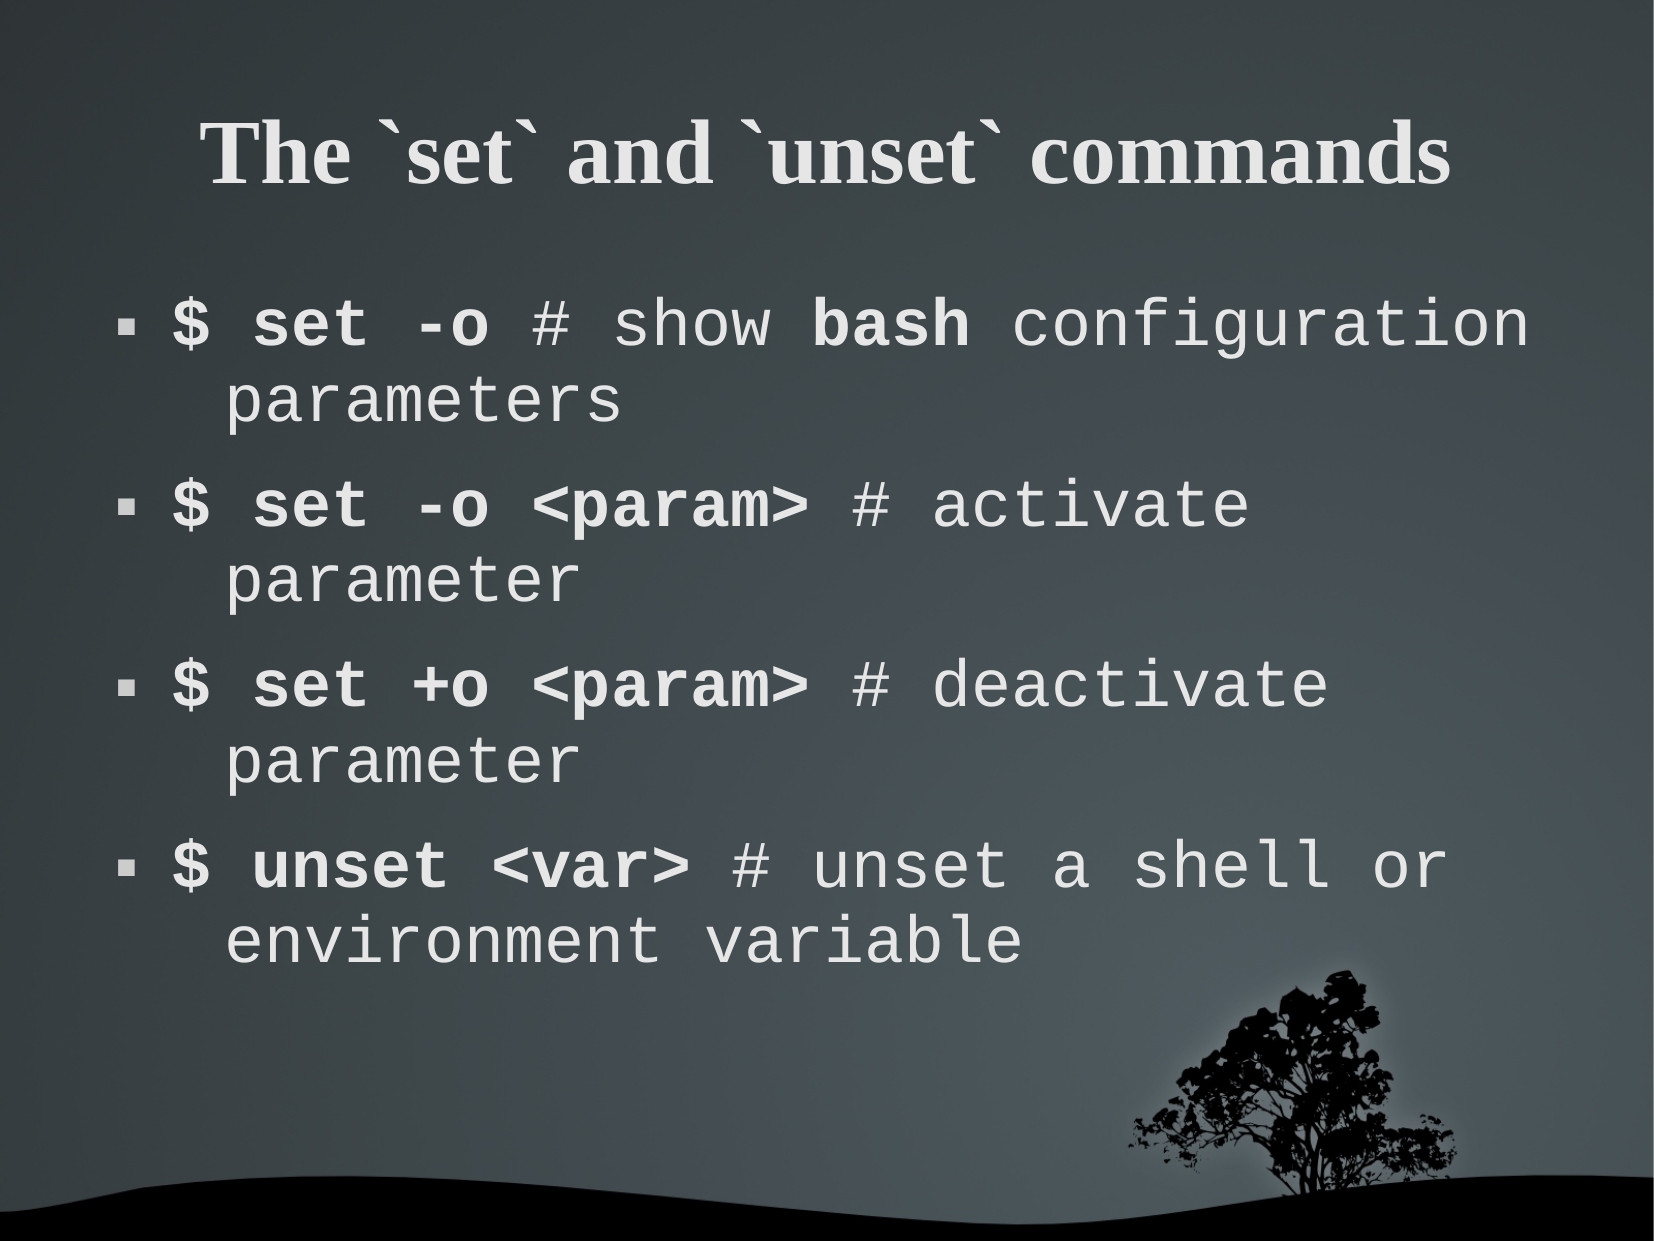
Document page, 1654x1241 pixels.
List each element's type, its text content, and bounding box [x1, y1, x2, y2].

list $ set -o # show bash configuration parameters $ set -o <param> # activate parameter $ set +o <param> # deactivate parameter $ unset <var> # unset a shell or environment variable [82, 290, 1571, 1109]
picture [0, 0, 1654, 1241]
title The `set` and `unset` commands [82, 49, 1571, 257]
